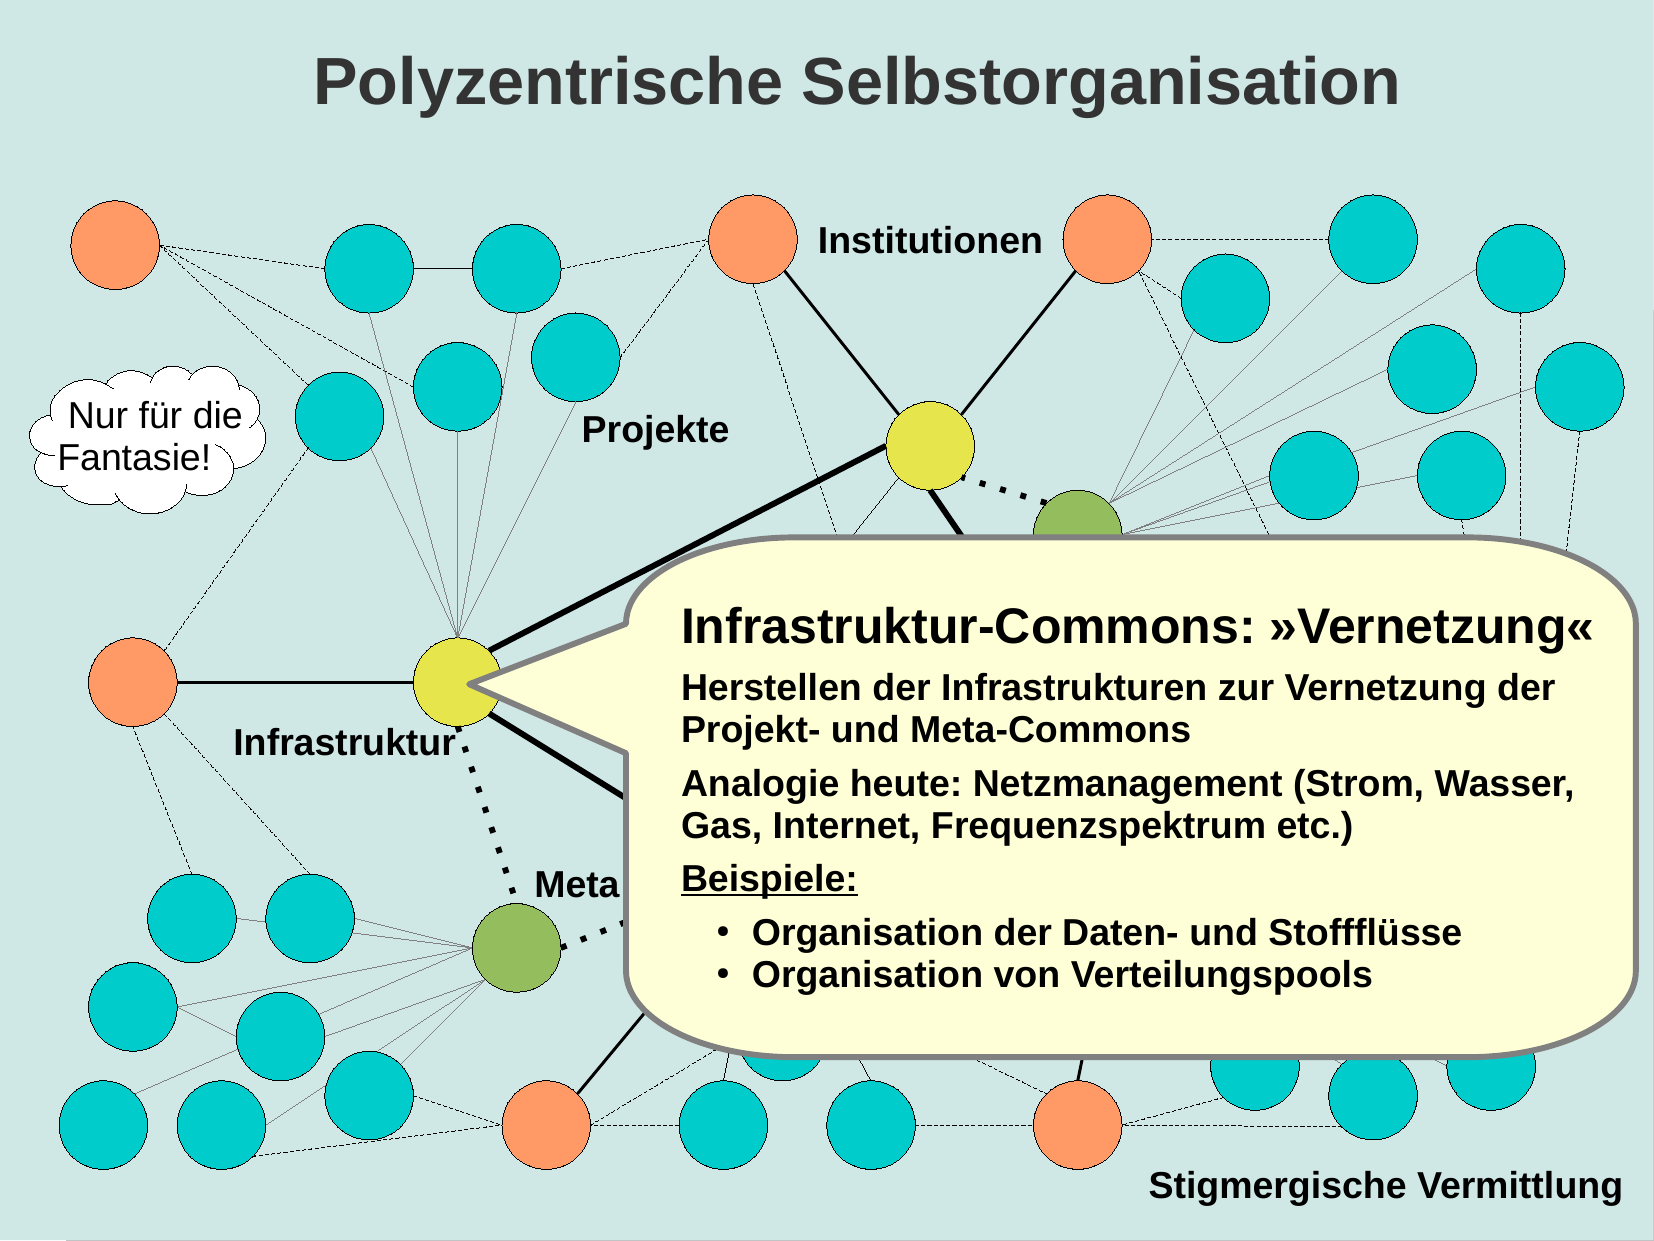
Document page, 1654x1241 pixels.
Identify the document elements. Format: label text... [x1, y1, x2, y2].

text_box Meta [519, 856, 635, 914]
text_box Nur für die Fantasie! [29, 366, 266, 514]
text_box Institutionen [803, 212, 1059, 270]
text_box Infrastruktur-Commons: »Vernetzung« Herstellen der Infrastrukturen zur Vernetzung der Projekt- und Meta-Commons Analogie heute: Netzmanagement (Strom, Wasser, Gas, Internet, Frequenzspektrum etc.) Beispiele: Organisation der Daten- und Stoffflüsse Organisation von Verteilungspools [469, 537, 1636, 1058]
text_box Infrastruktur [218, 714, 471, 772]
title Polyzentrische Selbstorganisation [121, 37, 1595, 125]
text_box [0, 0, 1654, 1241]
text_box Projekte [566, 401, 745, 459]
text_box Stigmergische Vermittlung [1133, 1157, 1639, 1215]
